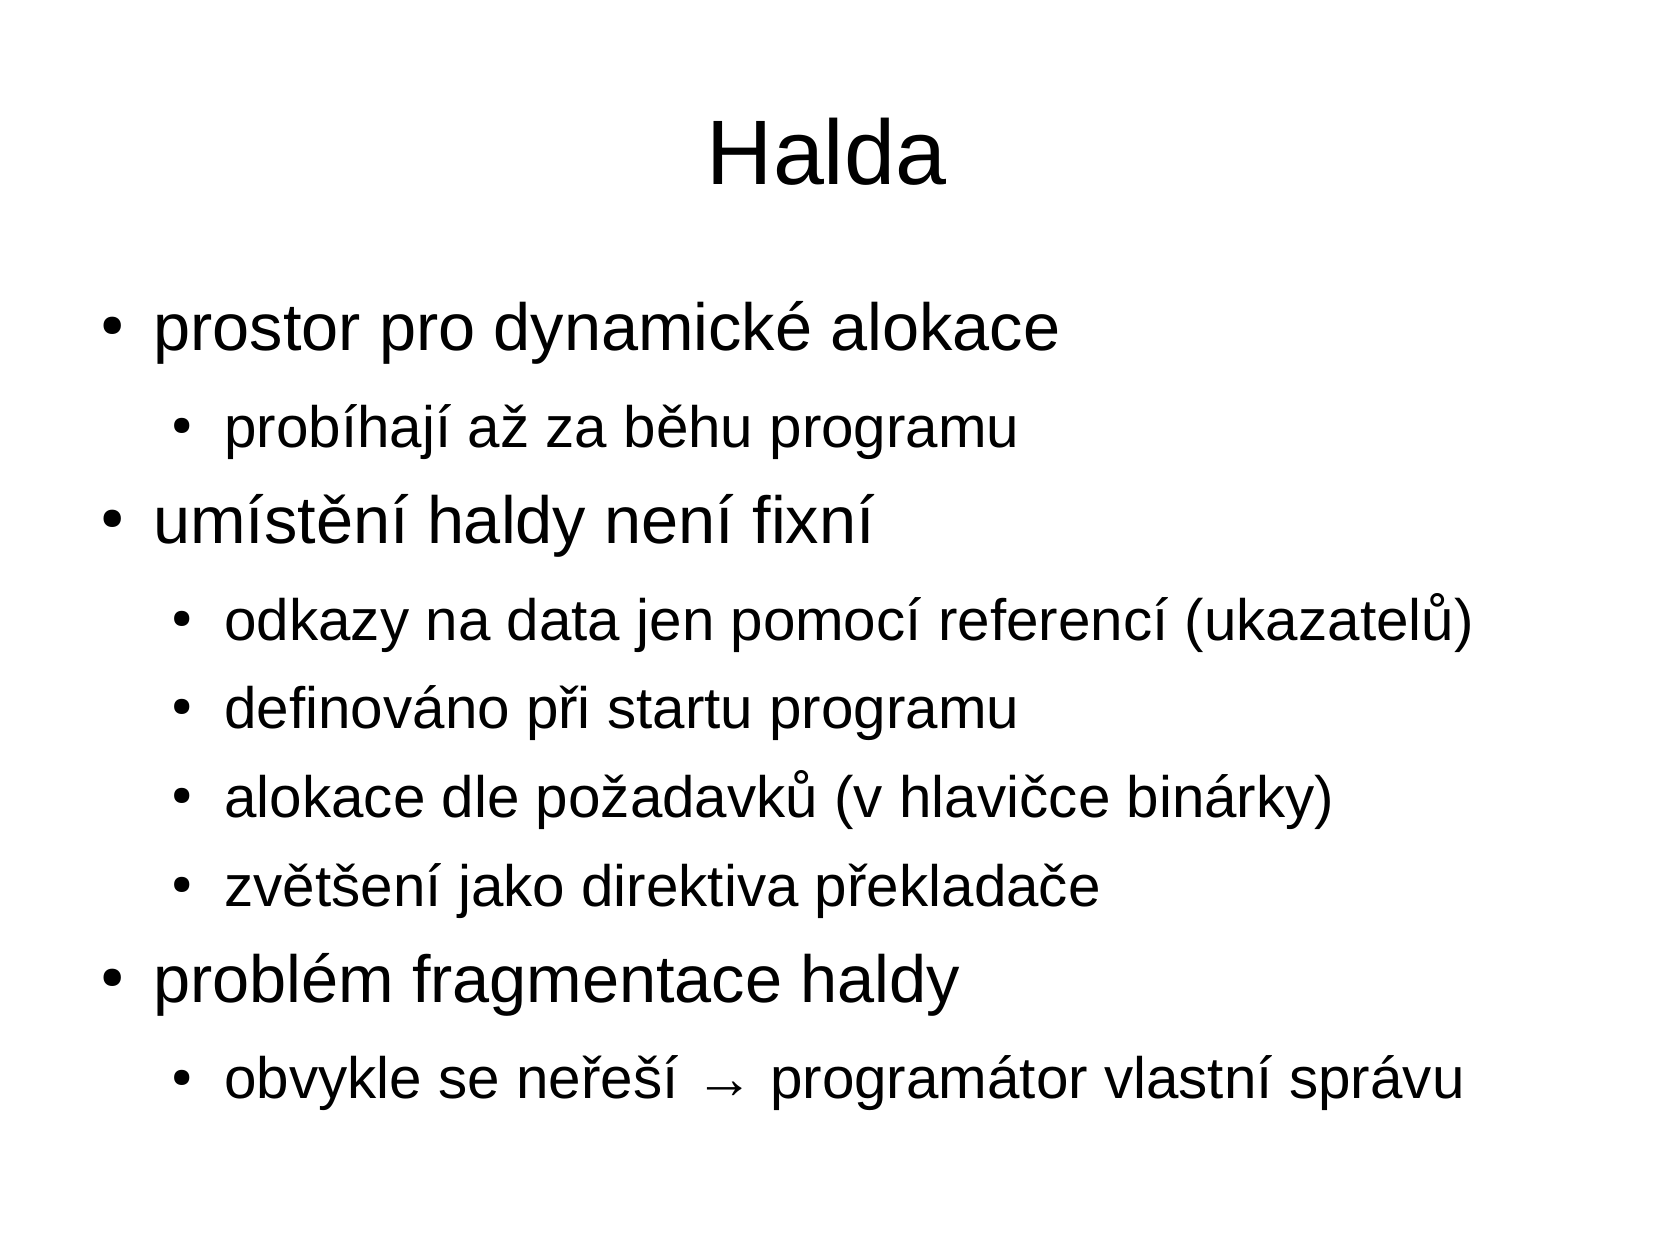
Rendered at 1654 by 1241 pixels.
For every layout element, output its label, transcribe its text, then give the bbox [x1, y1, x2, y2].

title Halda [82, 56, 1571, 250]
list prostor pro dynamické alokace probíhají až za běhu programu umístění haldy není fixní odkazy na data jen pomocí referencí (ukazatelů) definováno při startu programu alokace dle požadavků (v hlavičce binárky) zvětšení jako direktiva překladače problém fragmentace haldy obvykle se neřeší → programátor vlastní správu [82, 290, 1571, 1112]
